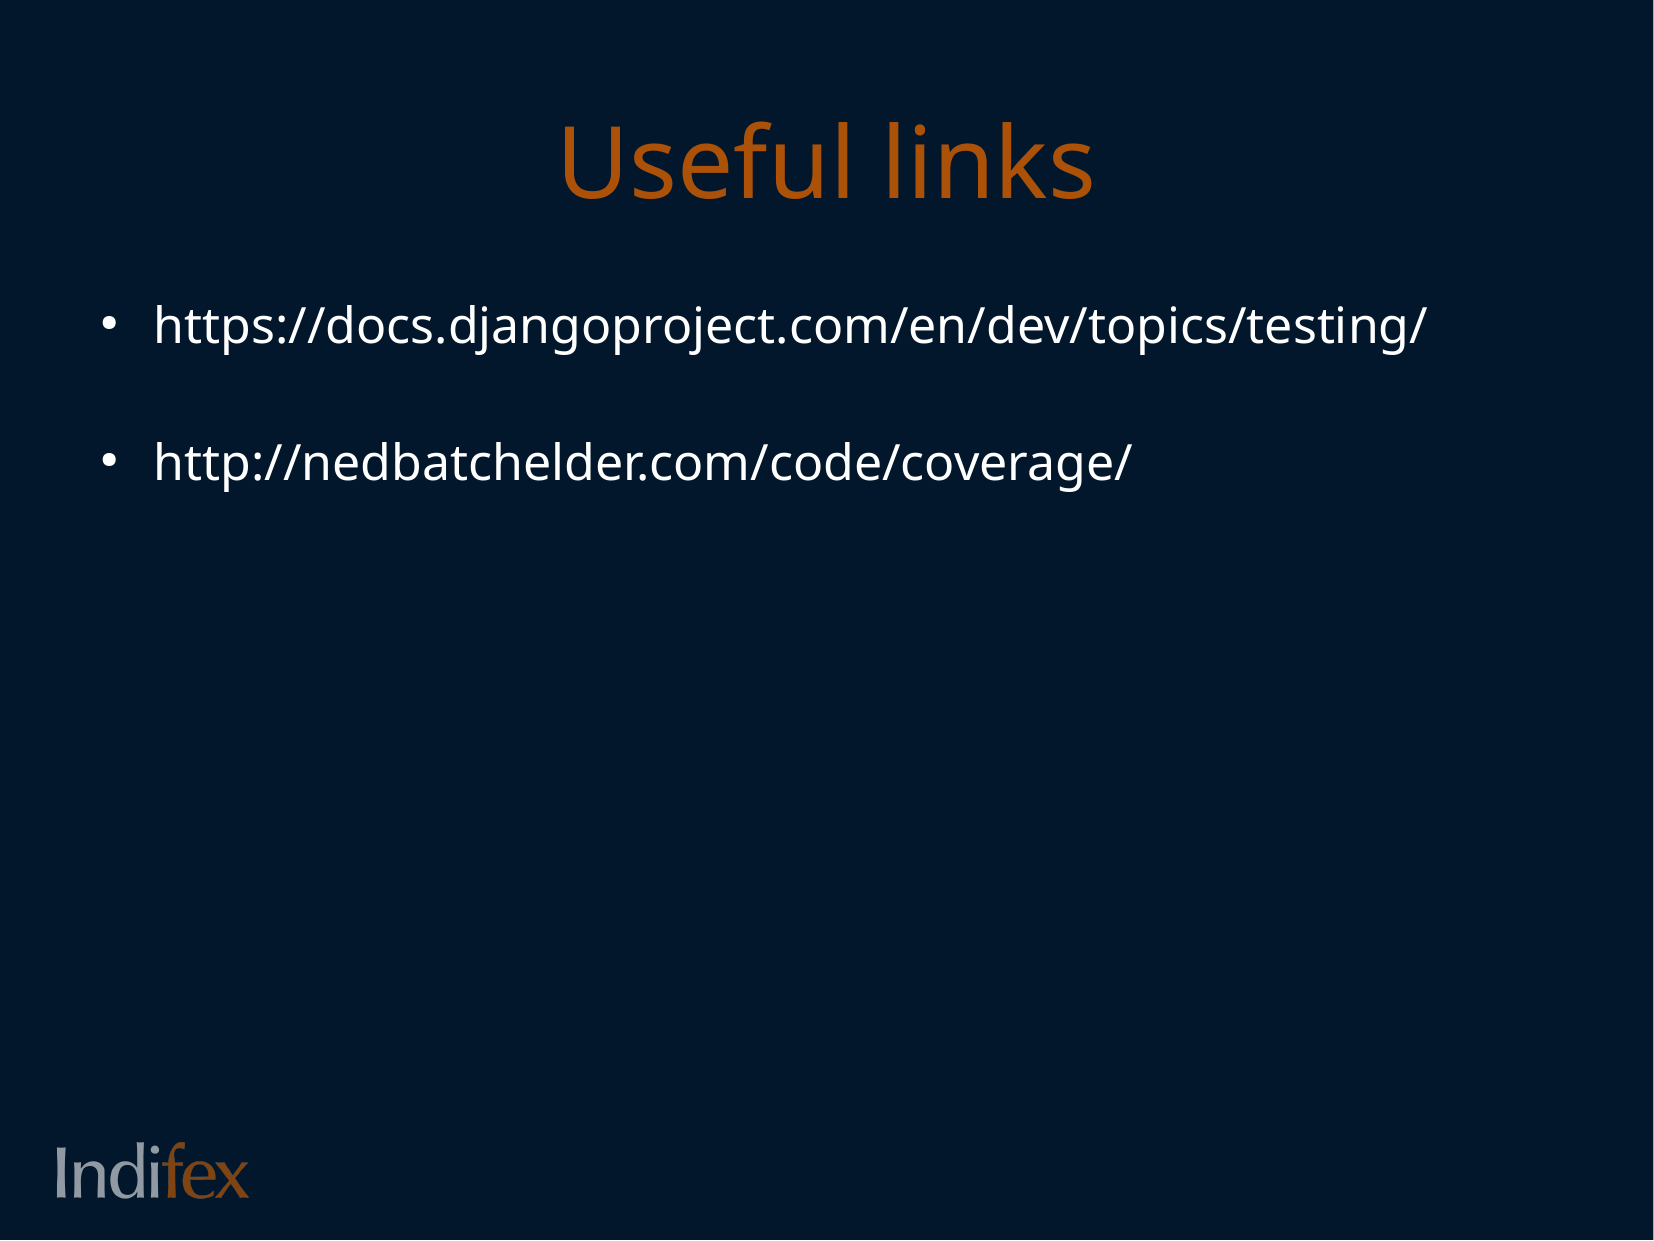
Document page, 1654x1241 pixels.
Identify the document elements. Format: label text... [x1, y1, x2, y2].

title Useful links [82, 49, 1571, 257]
list https://docs.djangoproject.com/en/dev/topics/testing/ http://nedbatchelder.com/code/coverage/ [82, 290, 1571, 1109]
picture [56, 1142, 249, 1241]
